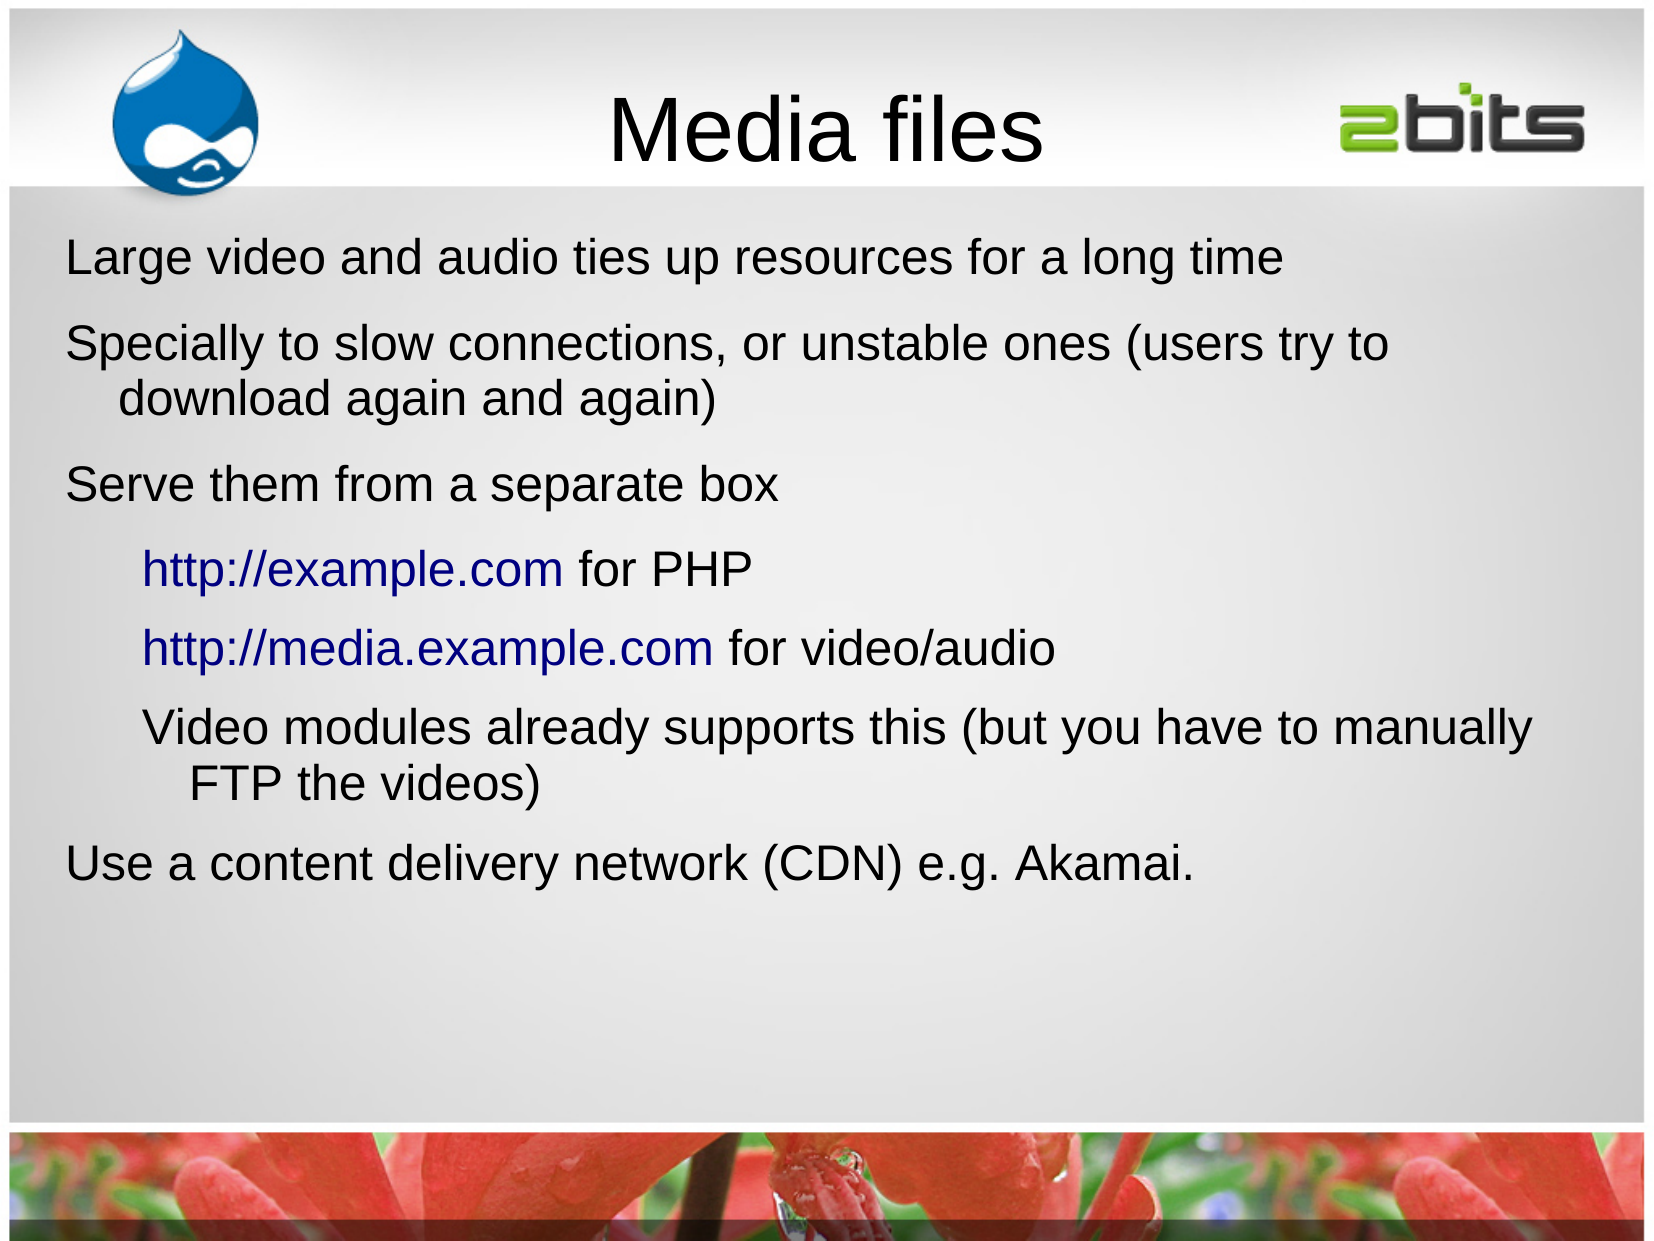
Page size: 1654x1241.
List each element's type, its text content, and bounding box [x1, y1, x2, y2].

title Media files [82, 33, 1571, 226]
list Large video and audio ties up resources for a long time Specially to slow connections, or unstable ones (users try to download again and again) Serve them from a separate box http://example.com for PHP http://media.example.com for video/audio Video modules already supports this (but you have to manually FTP the videos) Use a content delivery network (CDN) e.g. Akamai. [47, 229, 1536, 1058]
picture [0, 0, 1654, 1241]
